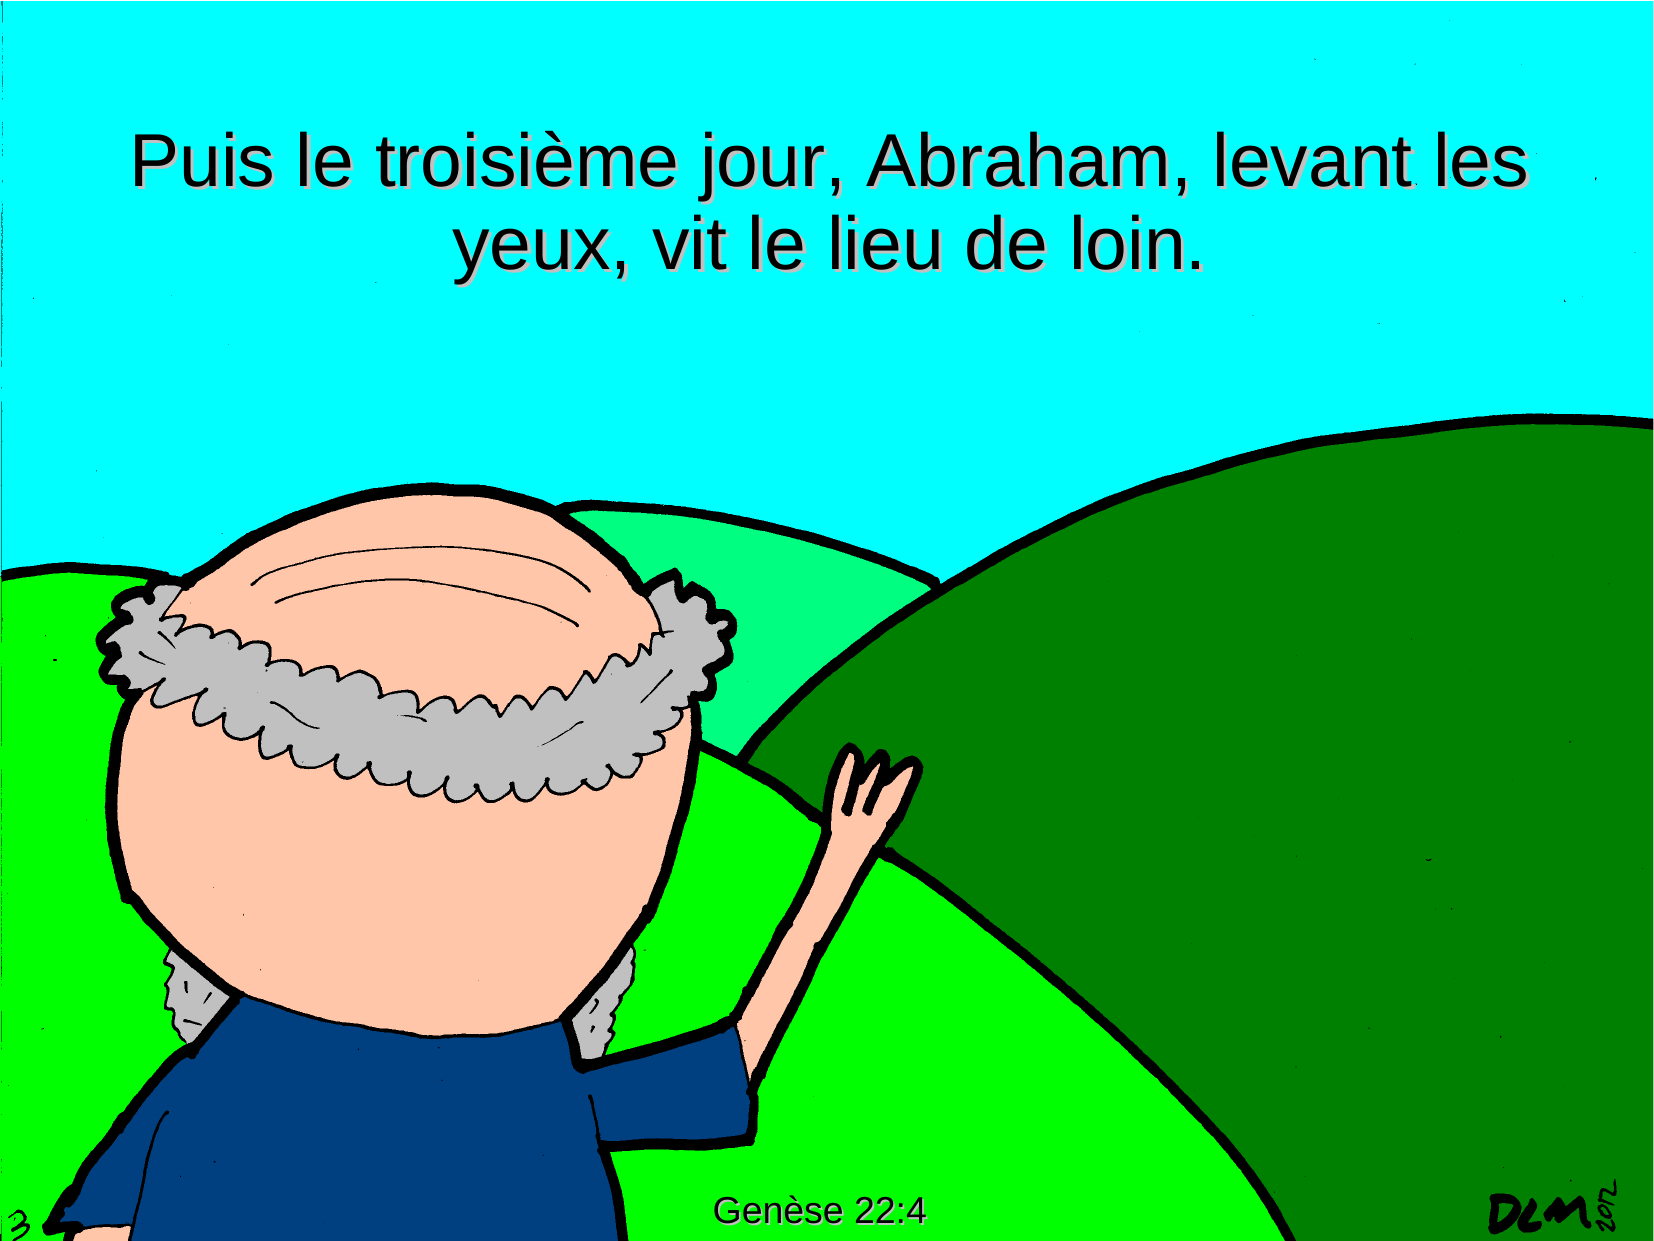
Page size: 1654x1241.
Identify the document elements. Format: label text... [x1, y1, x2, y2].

text_box Genèse 22:4 [0, 1180, 1651, 1238]
picture [0, 1, 1654, 1241]
text_box Puis le troisième jour, Abraham, levant les yeux, vit le lieu de loin. [37, 106, 1623, 290]
